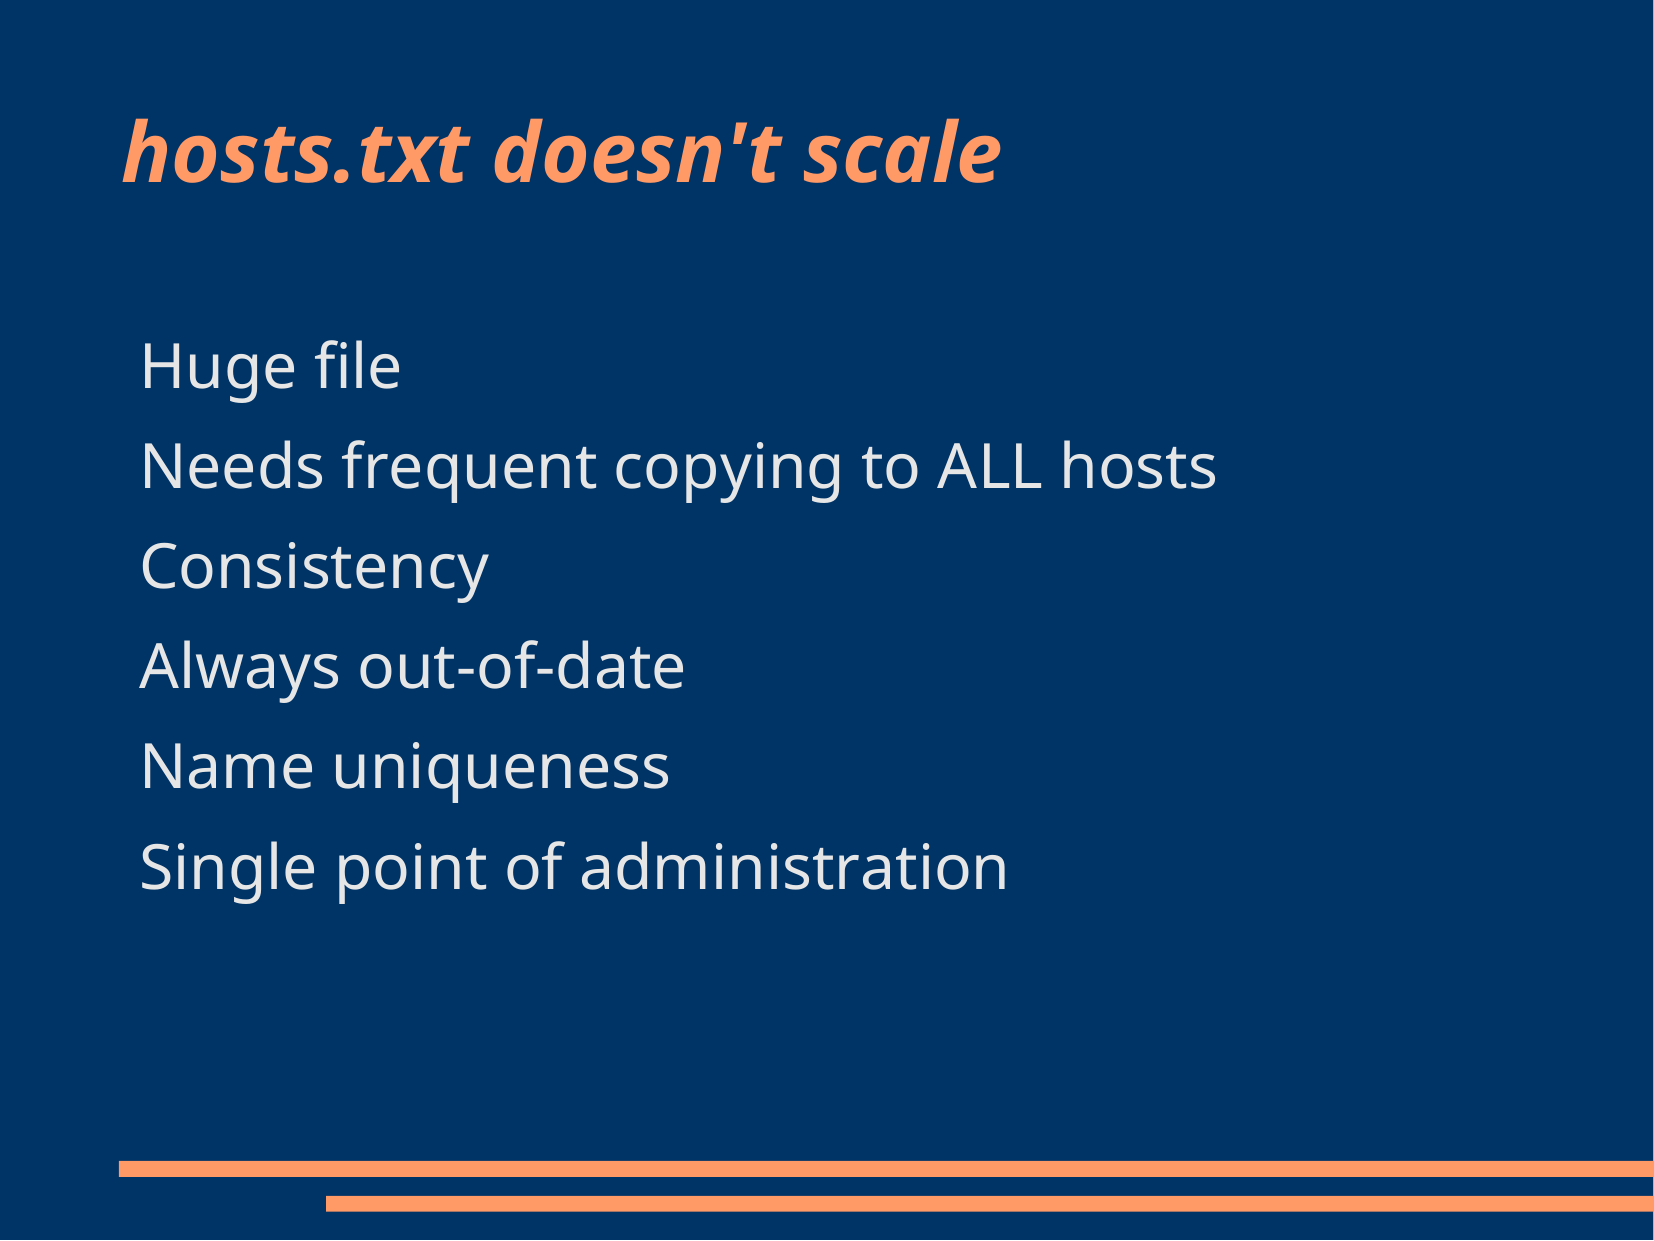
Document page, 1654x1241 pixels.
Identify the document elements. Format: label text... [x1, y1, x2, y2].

title hosts.txt doesn't scale [121, 46, 1534, 254]
list Huge file Needs frequent copying to ALL hosts Consistency Always out-of-date Name uniqueness Single point of administration [121, 322, 1561, 1133]
